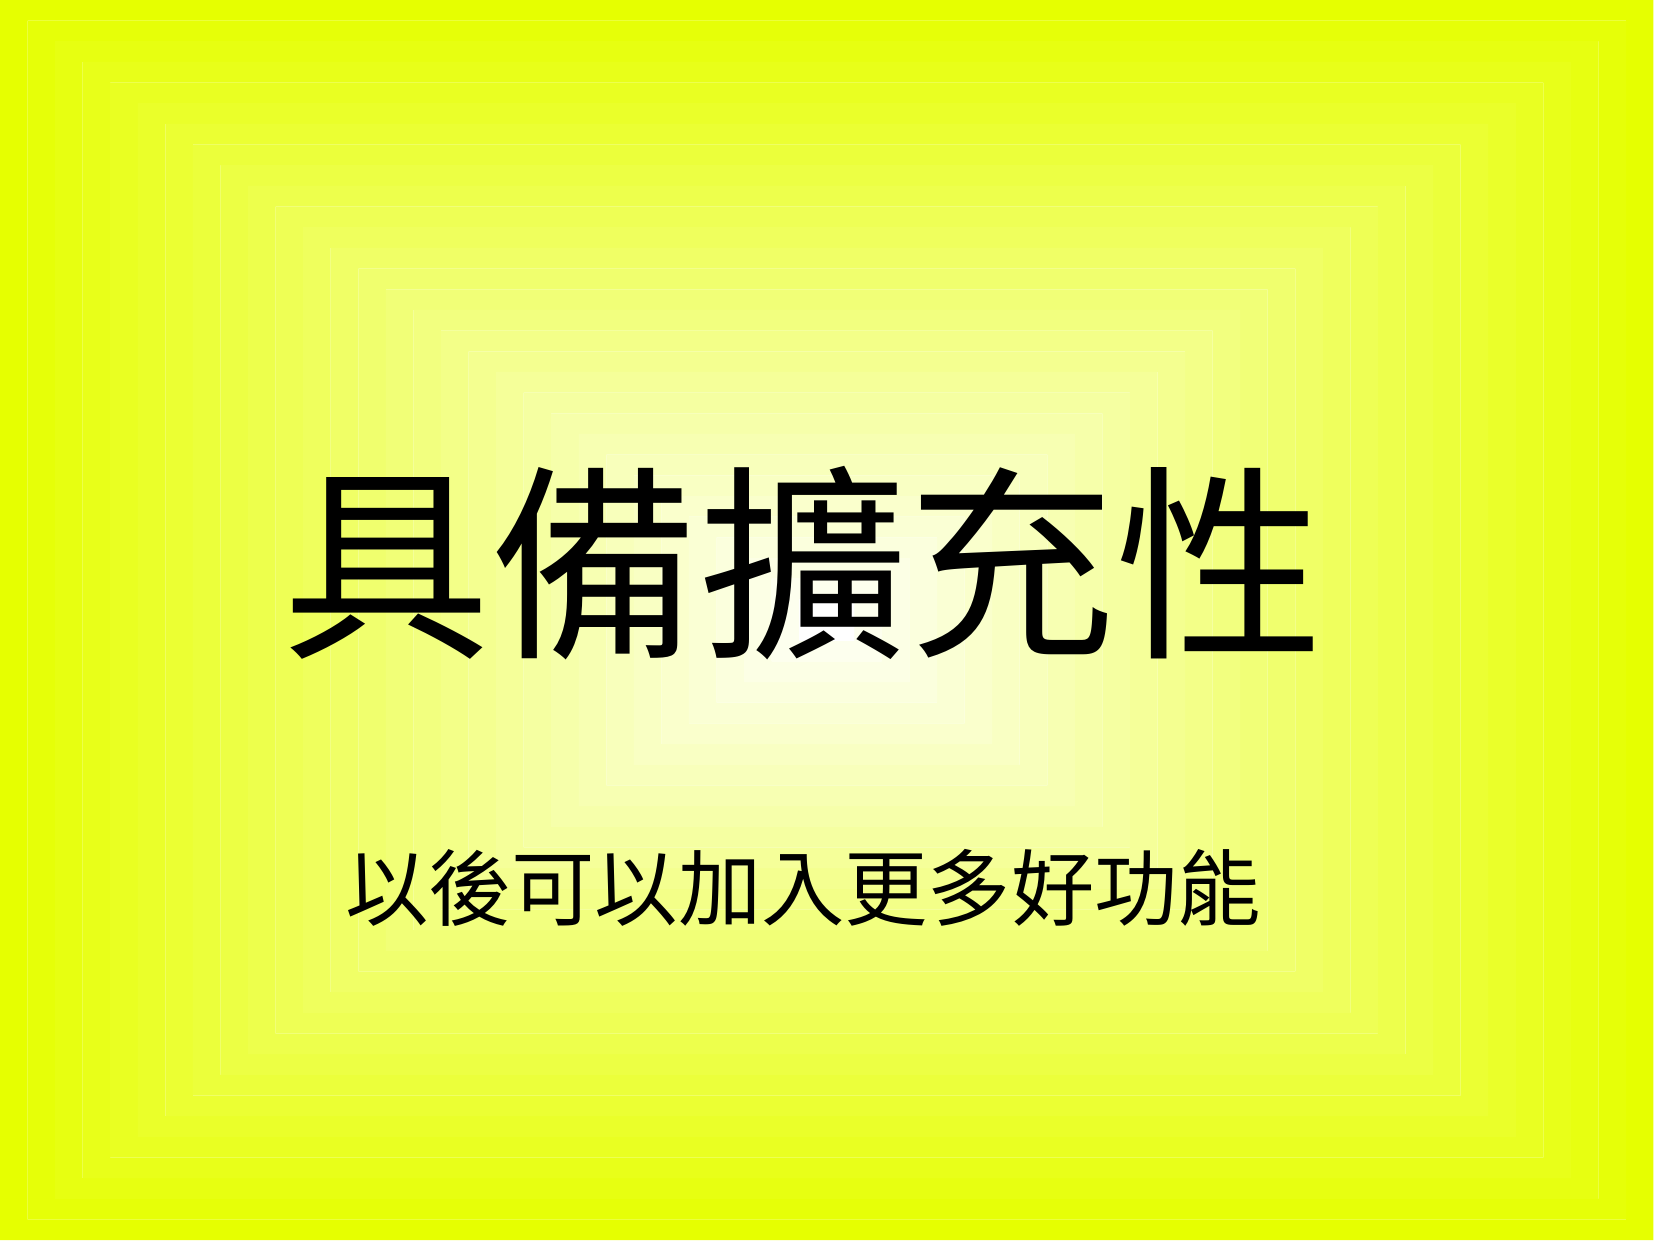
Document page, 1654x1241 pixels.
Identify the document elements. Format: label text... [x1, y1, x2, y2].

title 具備擴充性 以後可以加入更多好功能 [59, 333, 1548, 709]
